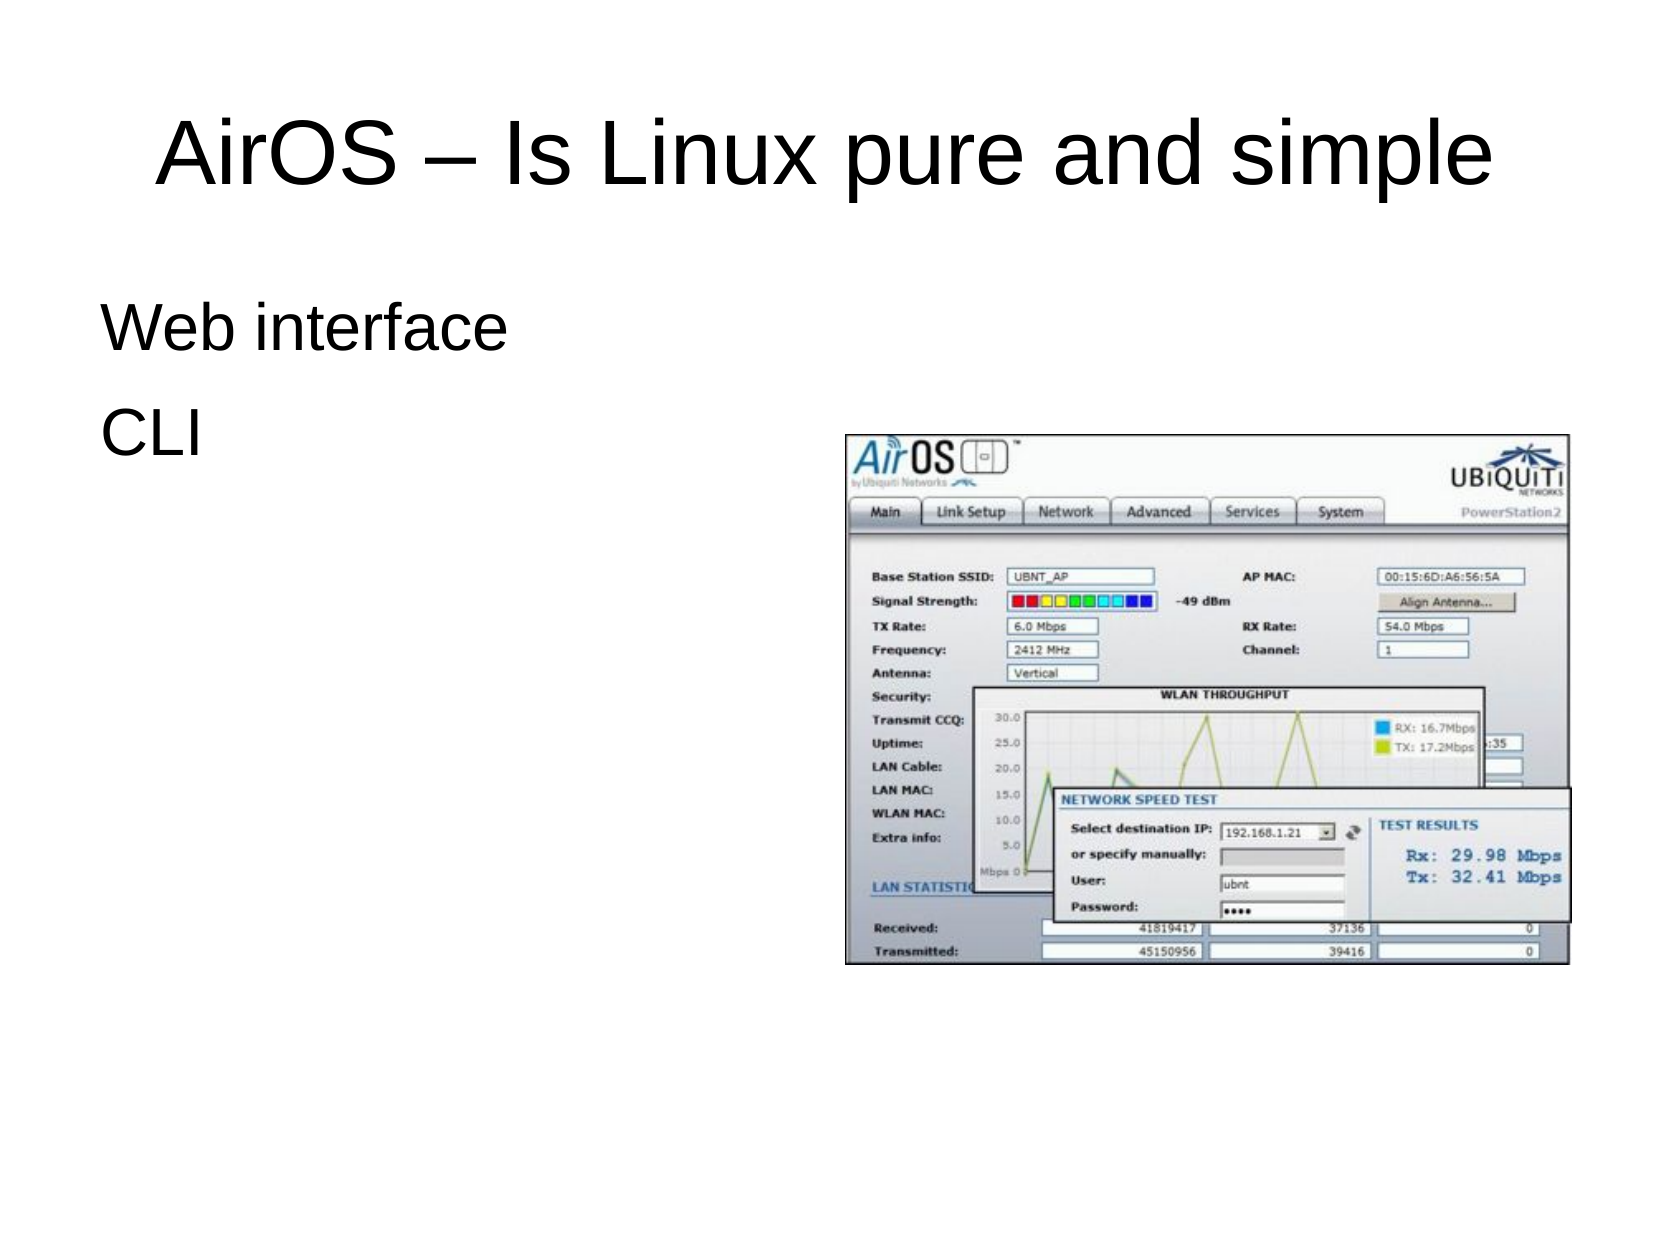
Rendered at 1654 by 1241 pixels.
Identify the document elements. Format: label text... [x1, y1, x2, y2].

picture [845, 434, 1572, 965]
list Web interface CLI [82, 290, 809, 1109]
title AirOS – Is Linux pure and simple [82, 49, 1571, 257]
